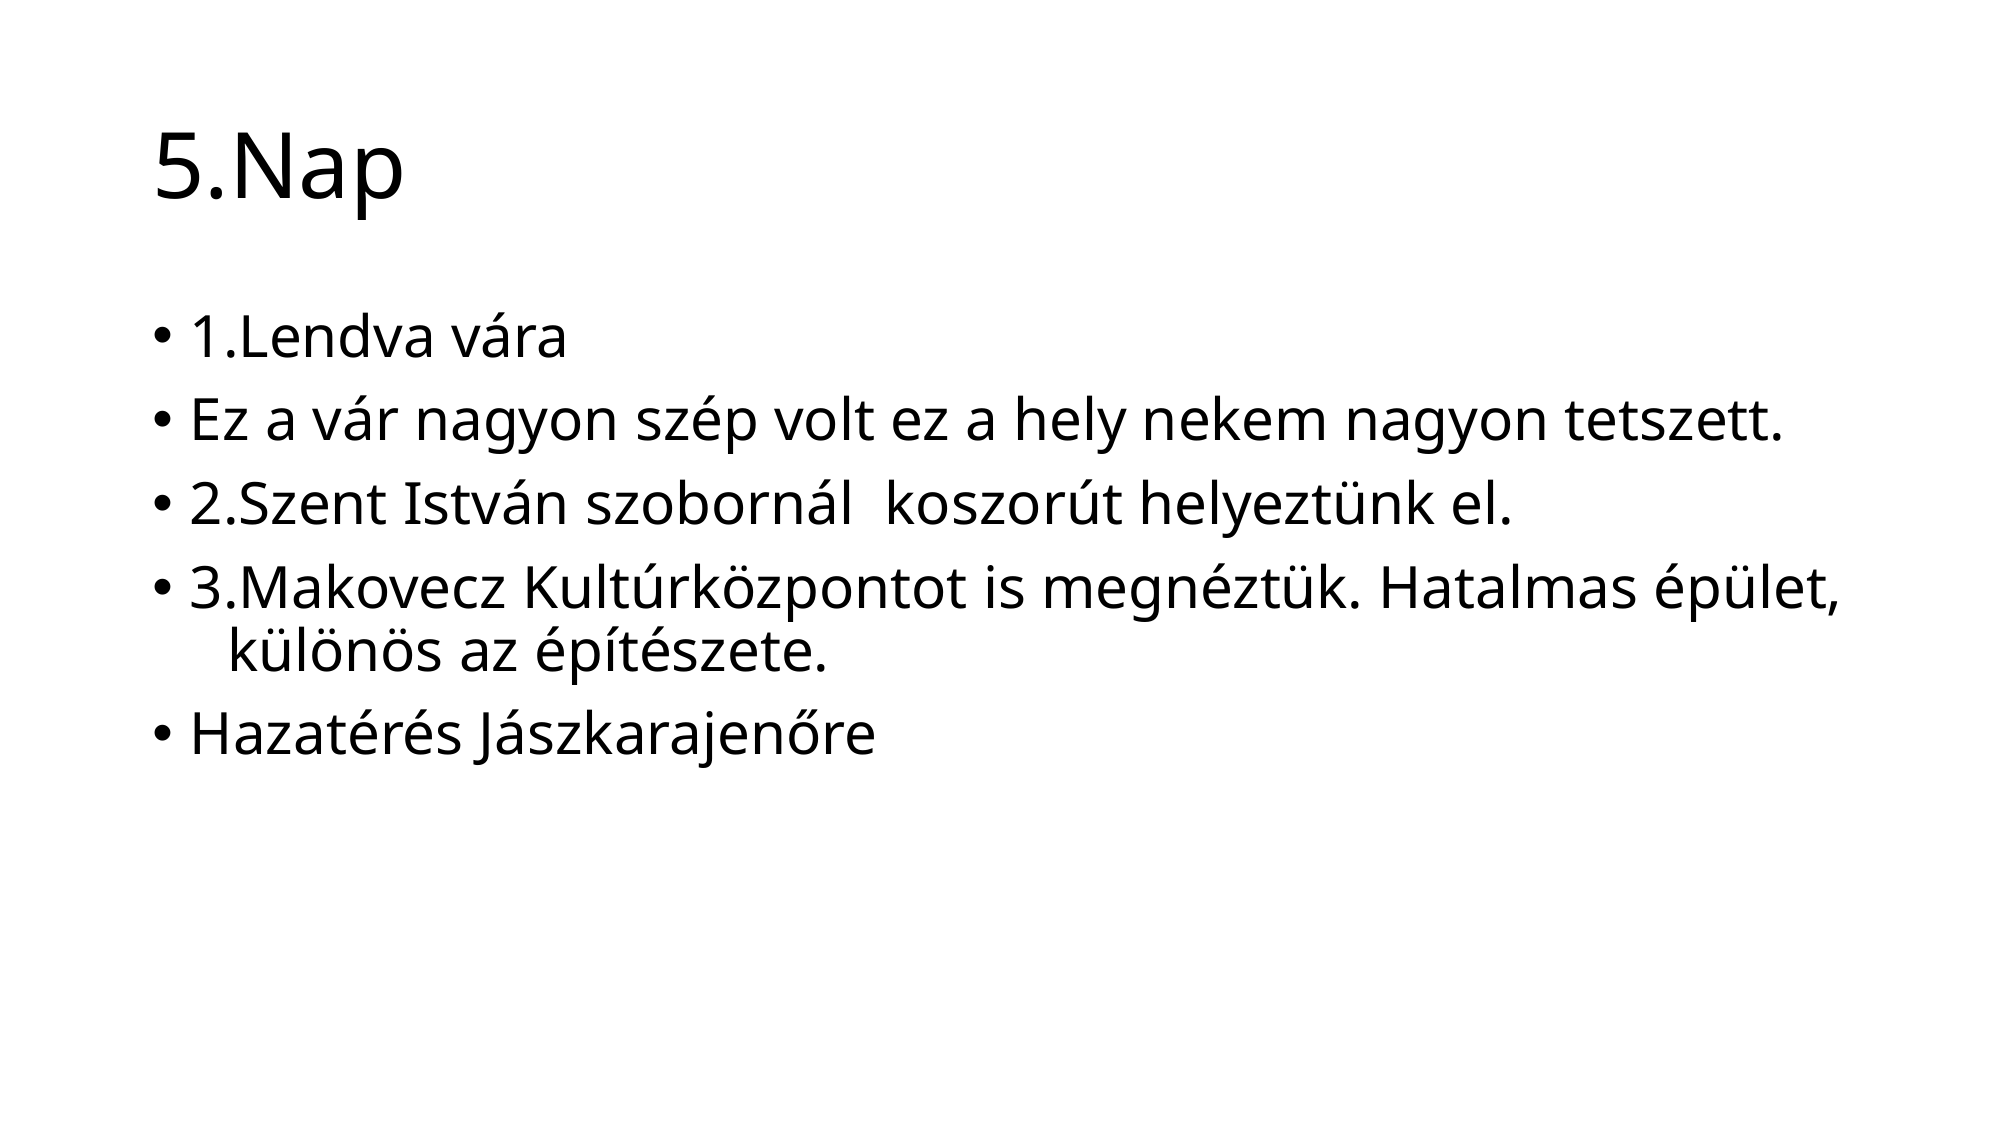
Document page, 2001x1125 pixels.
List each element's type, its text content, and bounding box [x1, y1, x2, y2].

list 1.Lendva vára Ez a vár nagyon szép volt ez a hely nekem nagyon tetszett. 2.Szent István szobornál koszorút helyeztünk el. 3.Makovecz Kultúrközpontot is megnéztük. Hatalmas épület, különös az építészete. Hazatérés Jászkarajenőre [137, 299, 1863, 1014]
title 5.Nap [137, 59, 1863, 278]
